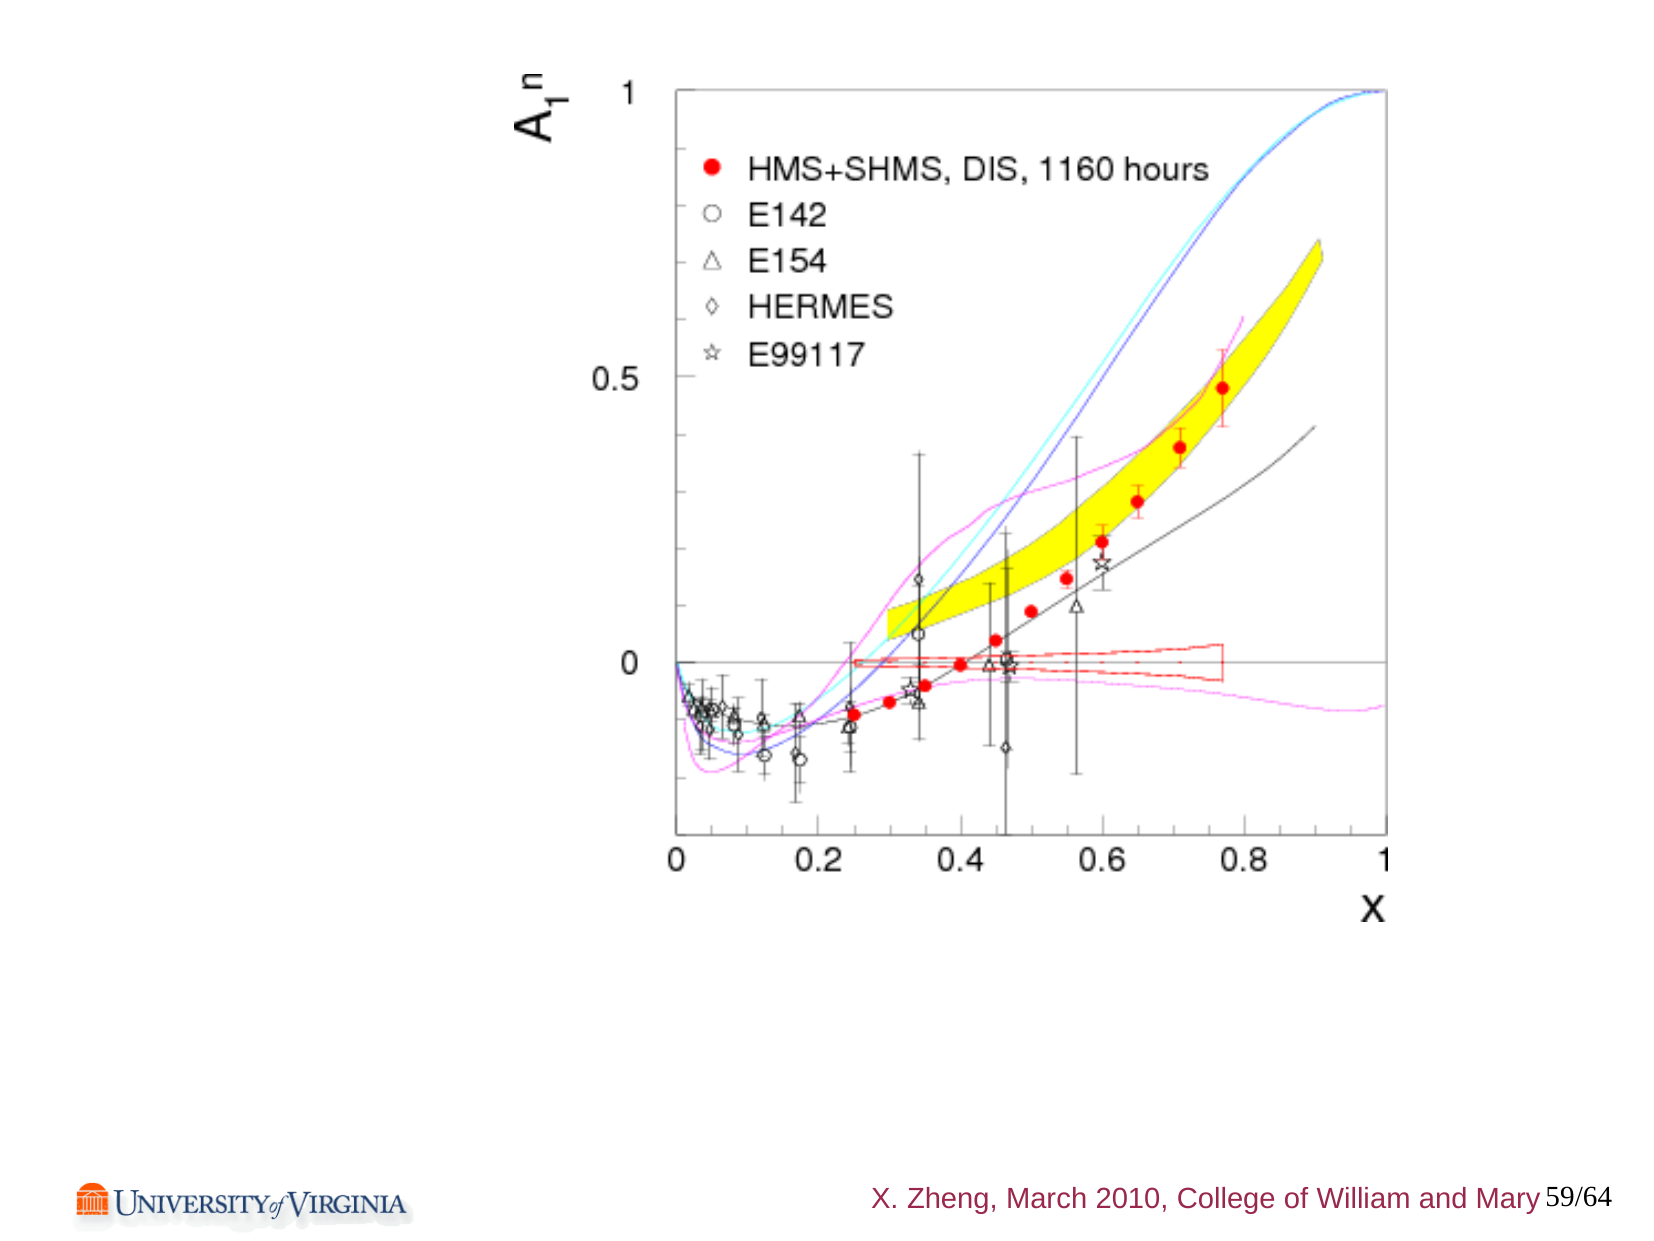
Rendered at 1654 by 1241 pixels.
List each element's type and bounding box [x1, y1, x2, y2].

picture [514, 74, 1388, 922]
picture [53, 1165, 427, 1241]
